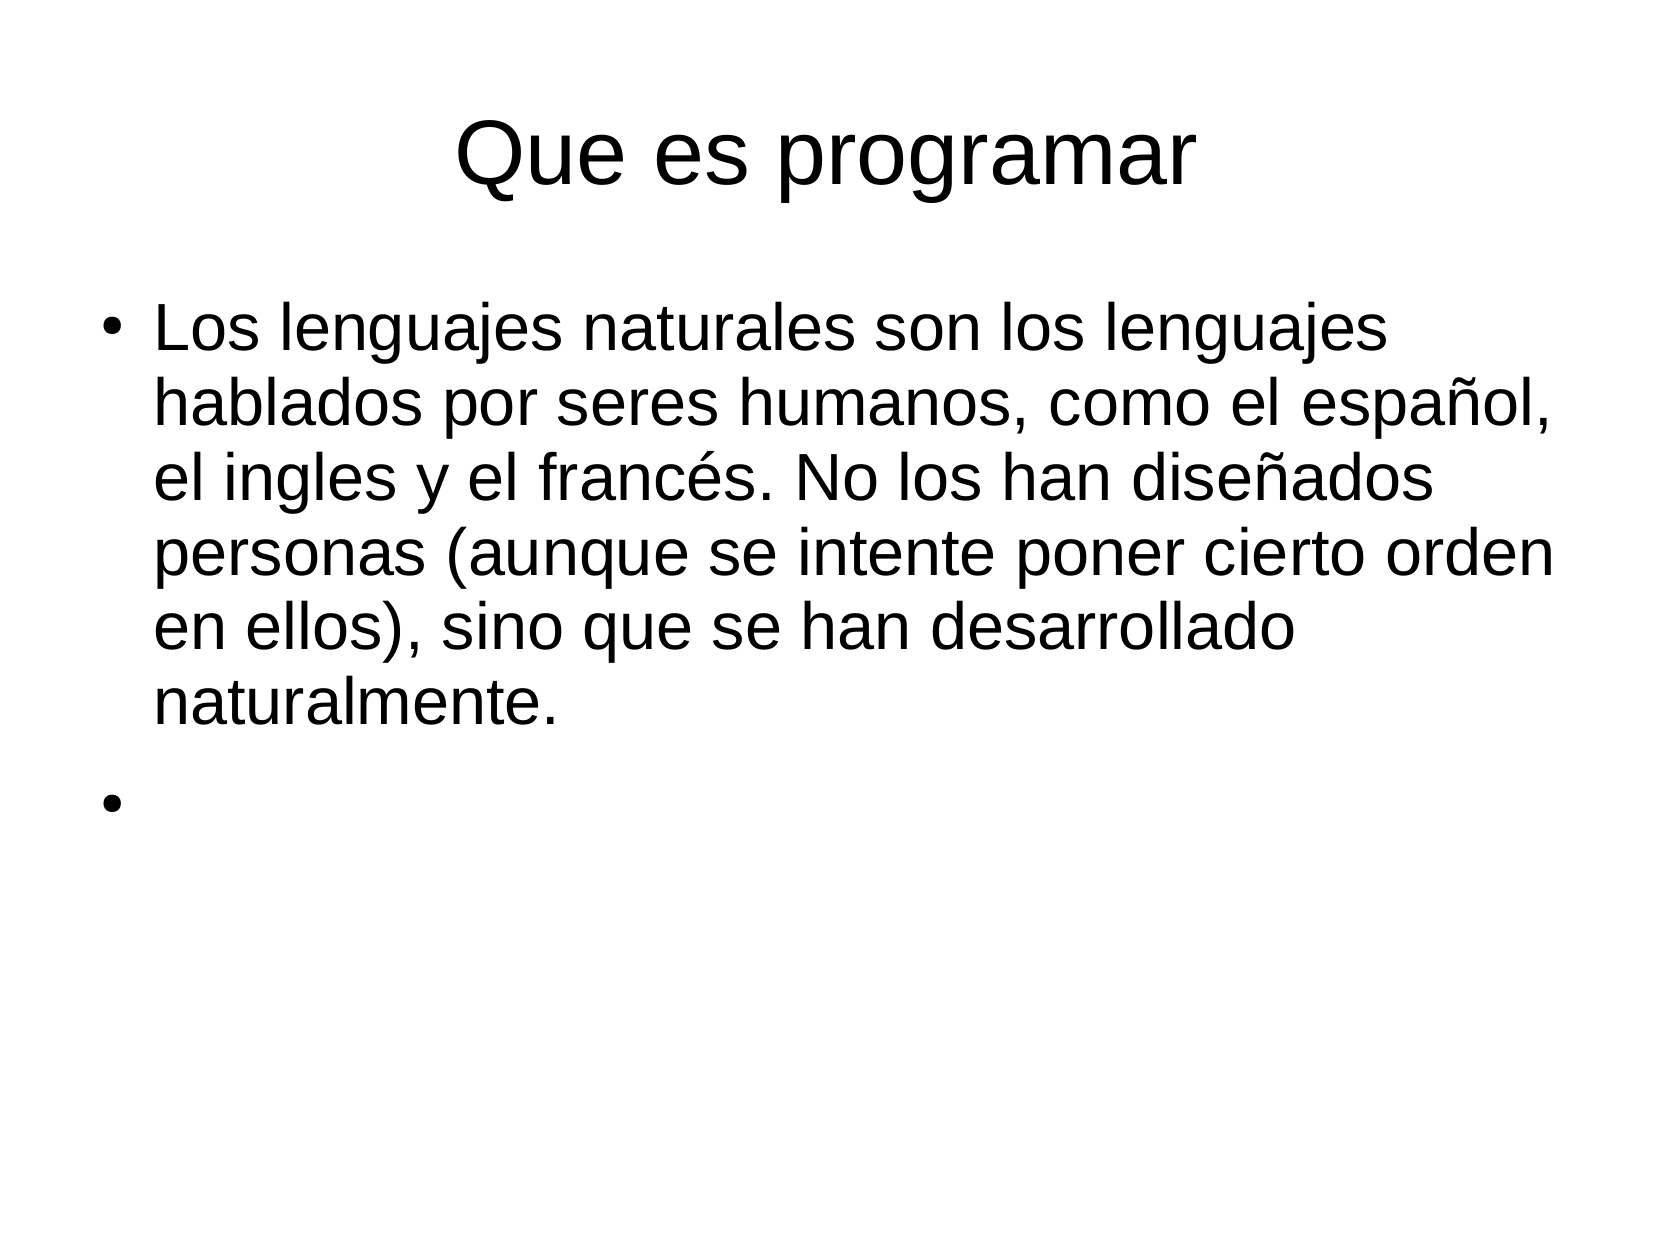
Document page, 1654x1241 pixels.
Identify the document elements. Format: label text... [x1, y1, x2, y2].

title Que es programar [82, 49, 1571, 257]
list Los lenguajes naturales son los lenguajes hablados por seres humanos, como el español, el ingles y el francés. No los han diseñados personas (aunque se intente poner cierto orden en ellos), sino que se han desarrollado naturalmente. [82, 290, 1571, 1010]
